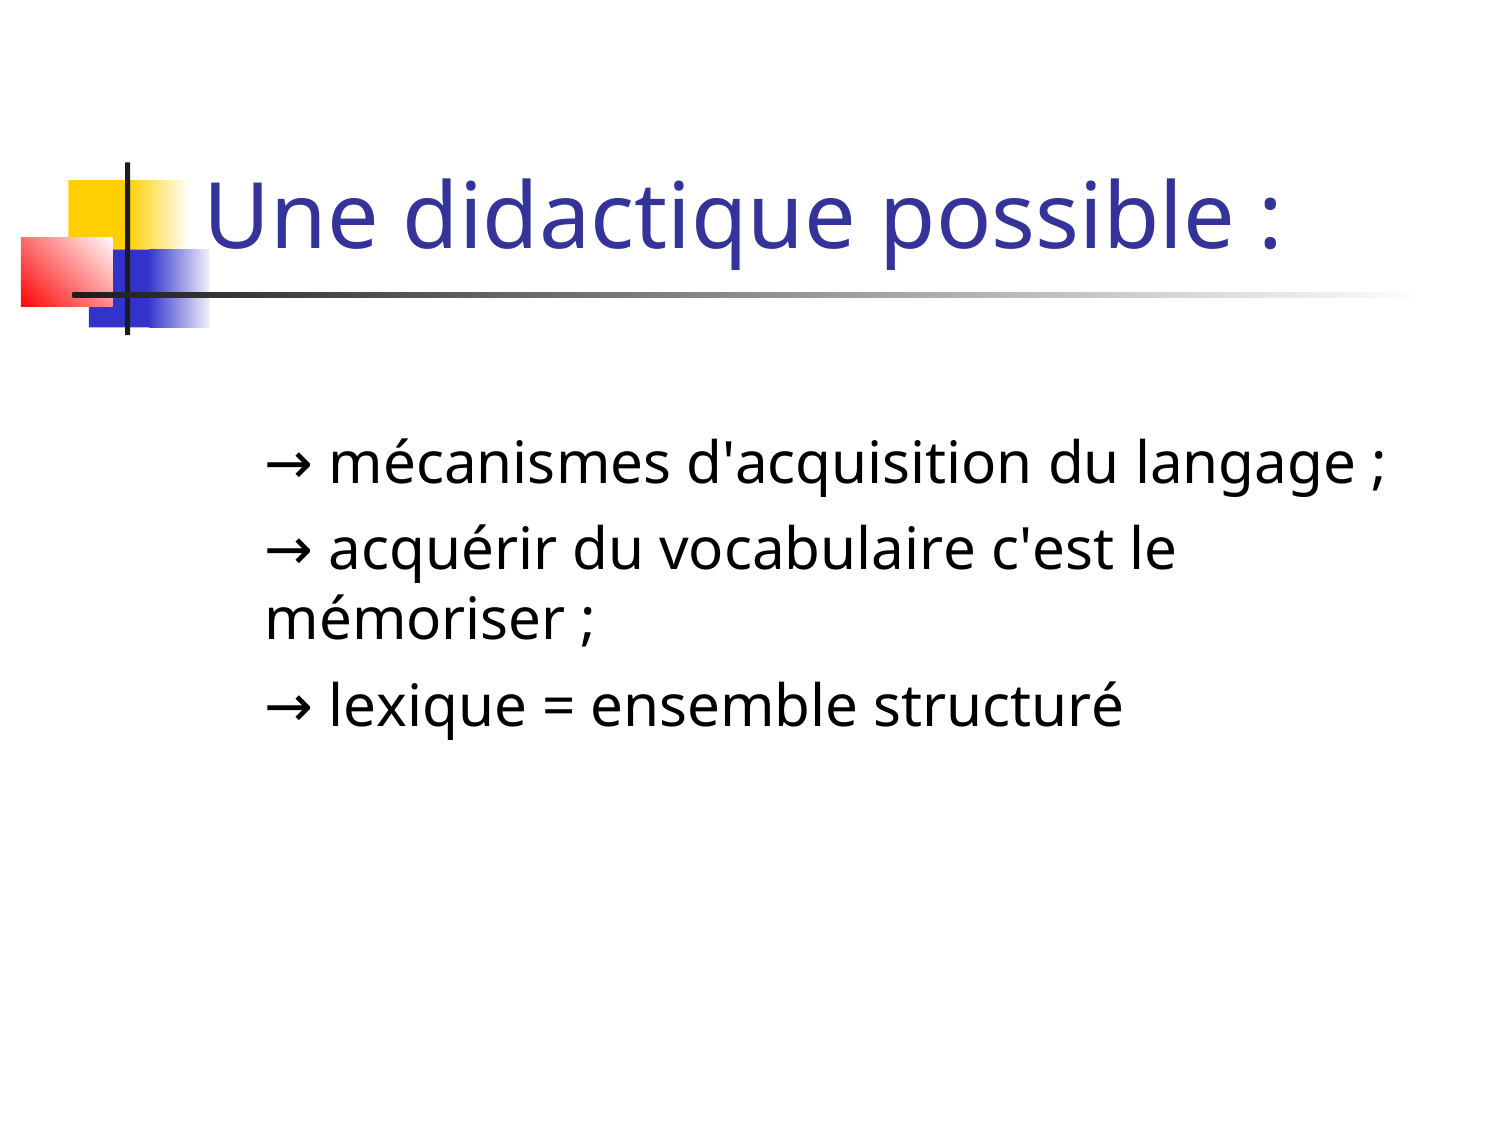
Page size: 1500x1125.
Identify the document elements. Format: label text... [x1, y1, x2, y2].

title Une didactique possible : [188, 35, 1467, 275]
list → mécanismes d'acquisition du langage ; → acquérir du vocabulaire c'est le mémoriser ; → lexique = ensemble structuré [193, 330, 1469, 1006]
